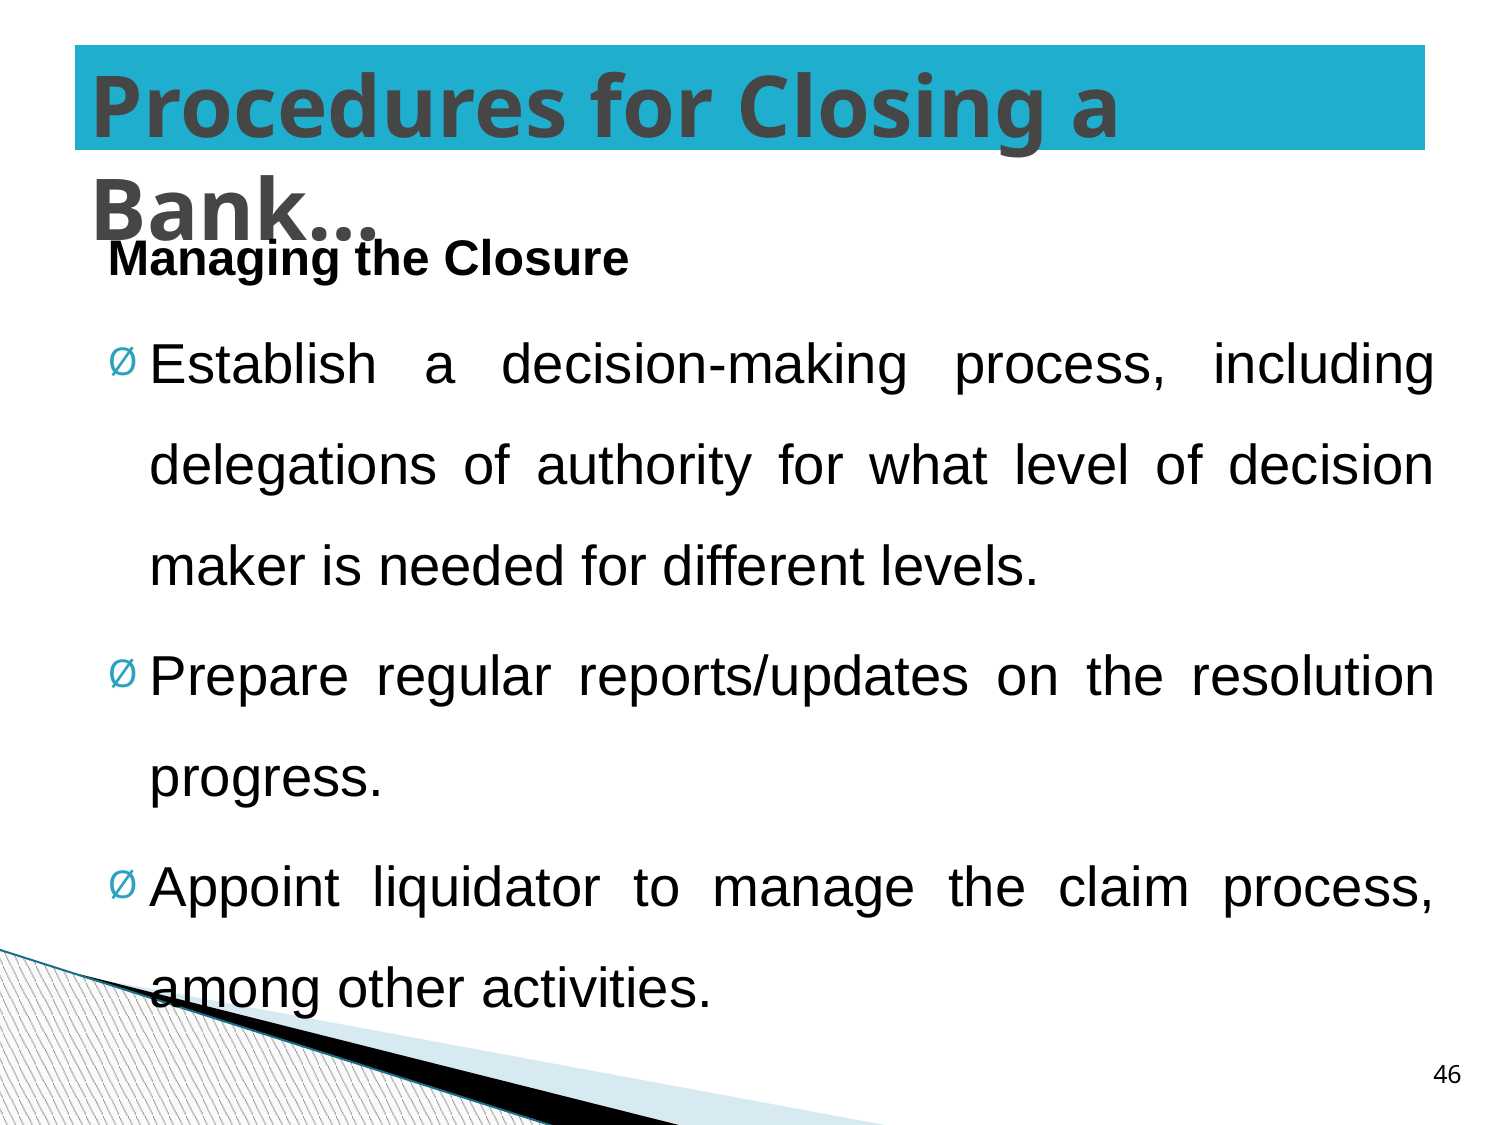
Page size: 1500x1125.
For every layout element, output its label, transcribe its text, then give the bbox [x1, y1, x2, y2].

title Procedures for Closing a Bank… [75, 45, 1425, 150]
picture [0, 952, 543, 1125]
list Managing the Closure Establish a decision-making process, including delegations of authority for what level of decision maker is needed for different levels. Prepare regular reports/updates on the resolution progress. Appoint liquidator to manage the claim process, among other activities. [75, 187, 1450, 1075]
slide_number <numéro> [1418, 1051, 1479, 1112]
